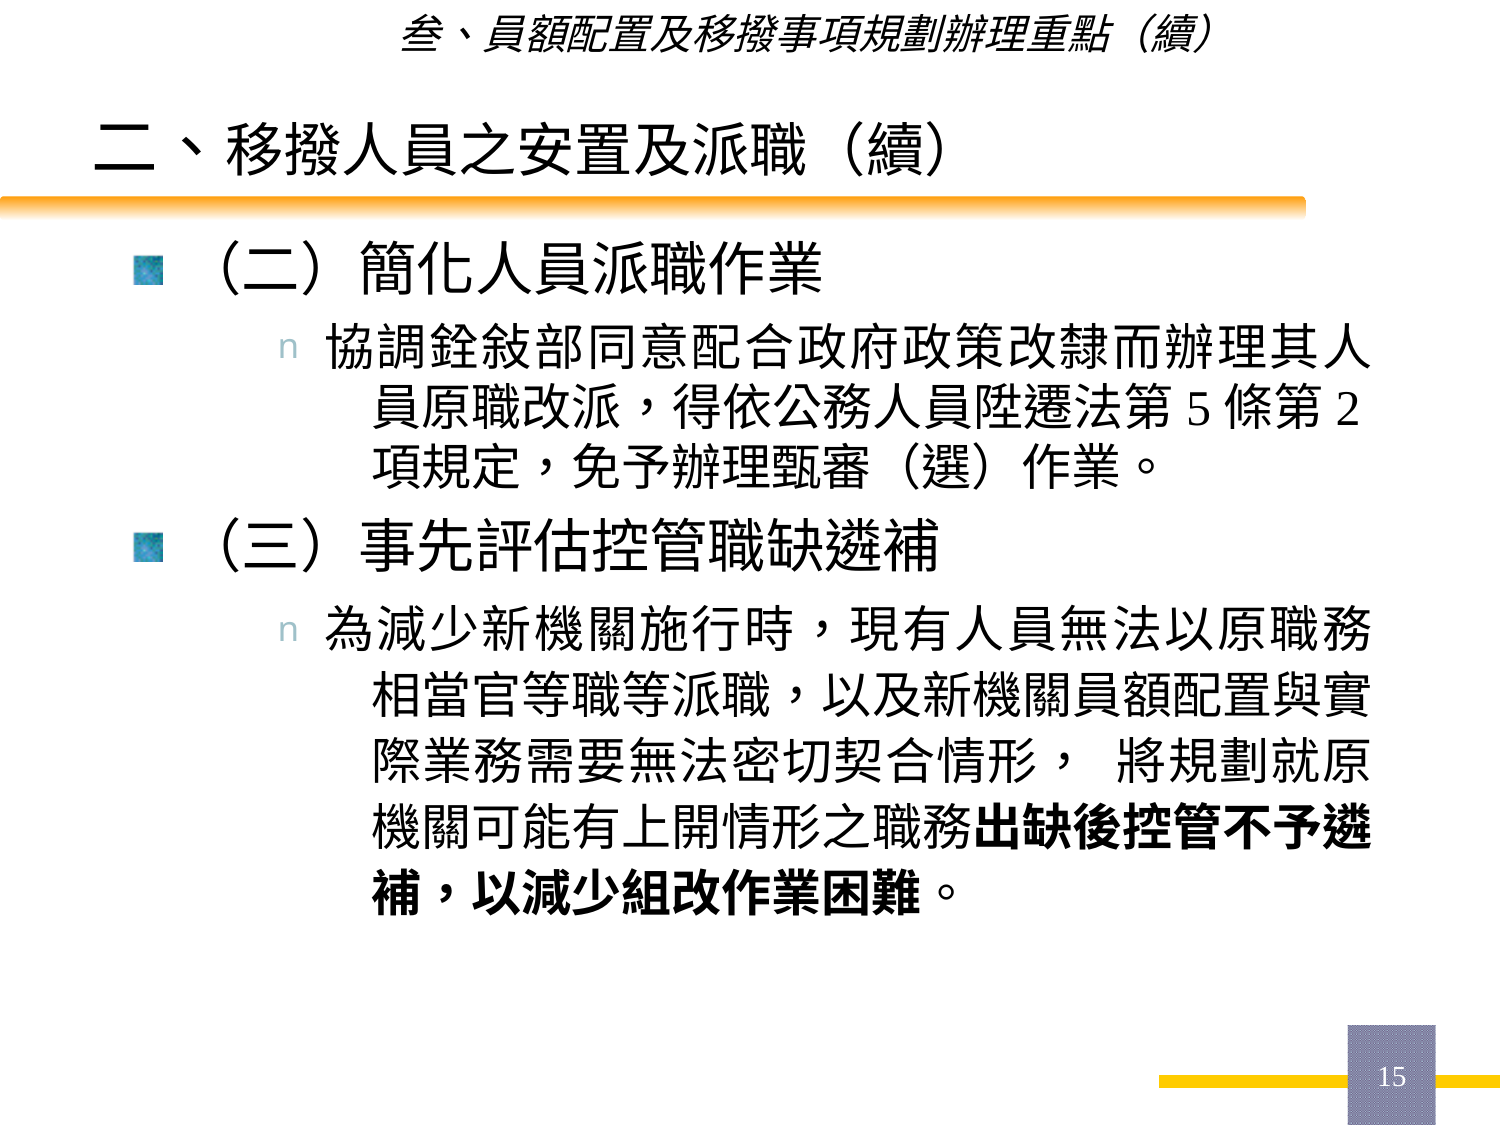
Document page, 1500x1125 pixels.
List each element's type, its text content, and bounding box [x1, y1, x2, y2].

list （二）簡化人員派職作業 協調銓敍部同意配合政府政策改隸而辦理其人員原職改派，得依公務人員陞遷法第5條第2項規定，免予辦理甄審（選）作業。 （三）事先評估控管職缺遴補 為減少新機關施行時，現有人員無法以原職務相當官等職等派職，以及新機關員額配置與實際業務需要無法密切契合情形， 將規劃就原機關可能有上開情形之職務出缺後控管不予遴補，以減少組改作業困難。 [112, 224, 1388, 1000]
text_box [1347, 1025, 1436, 1125]
title 二、移撥人員之安置及派職（續） [76, 54, 1500, 193]
text_box 叁、員額配置及移撥事項規劃辦理重點（續） [383, 0, 1500, 66]
